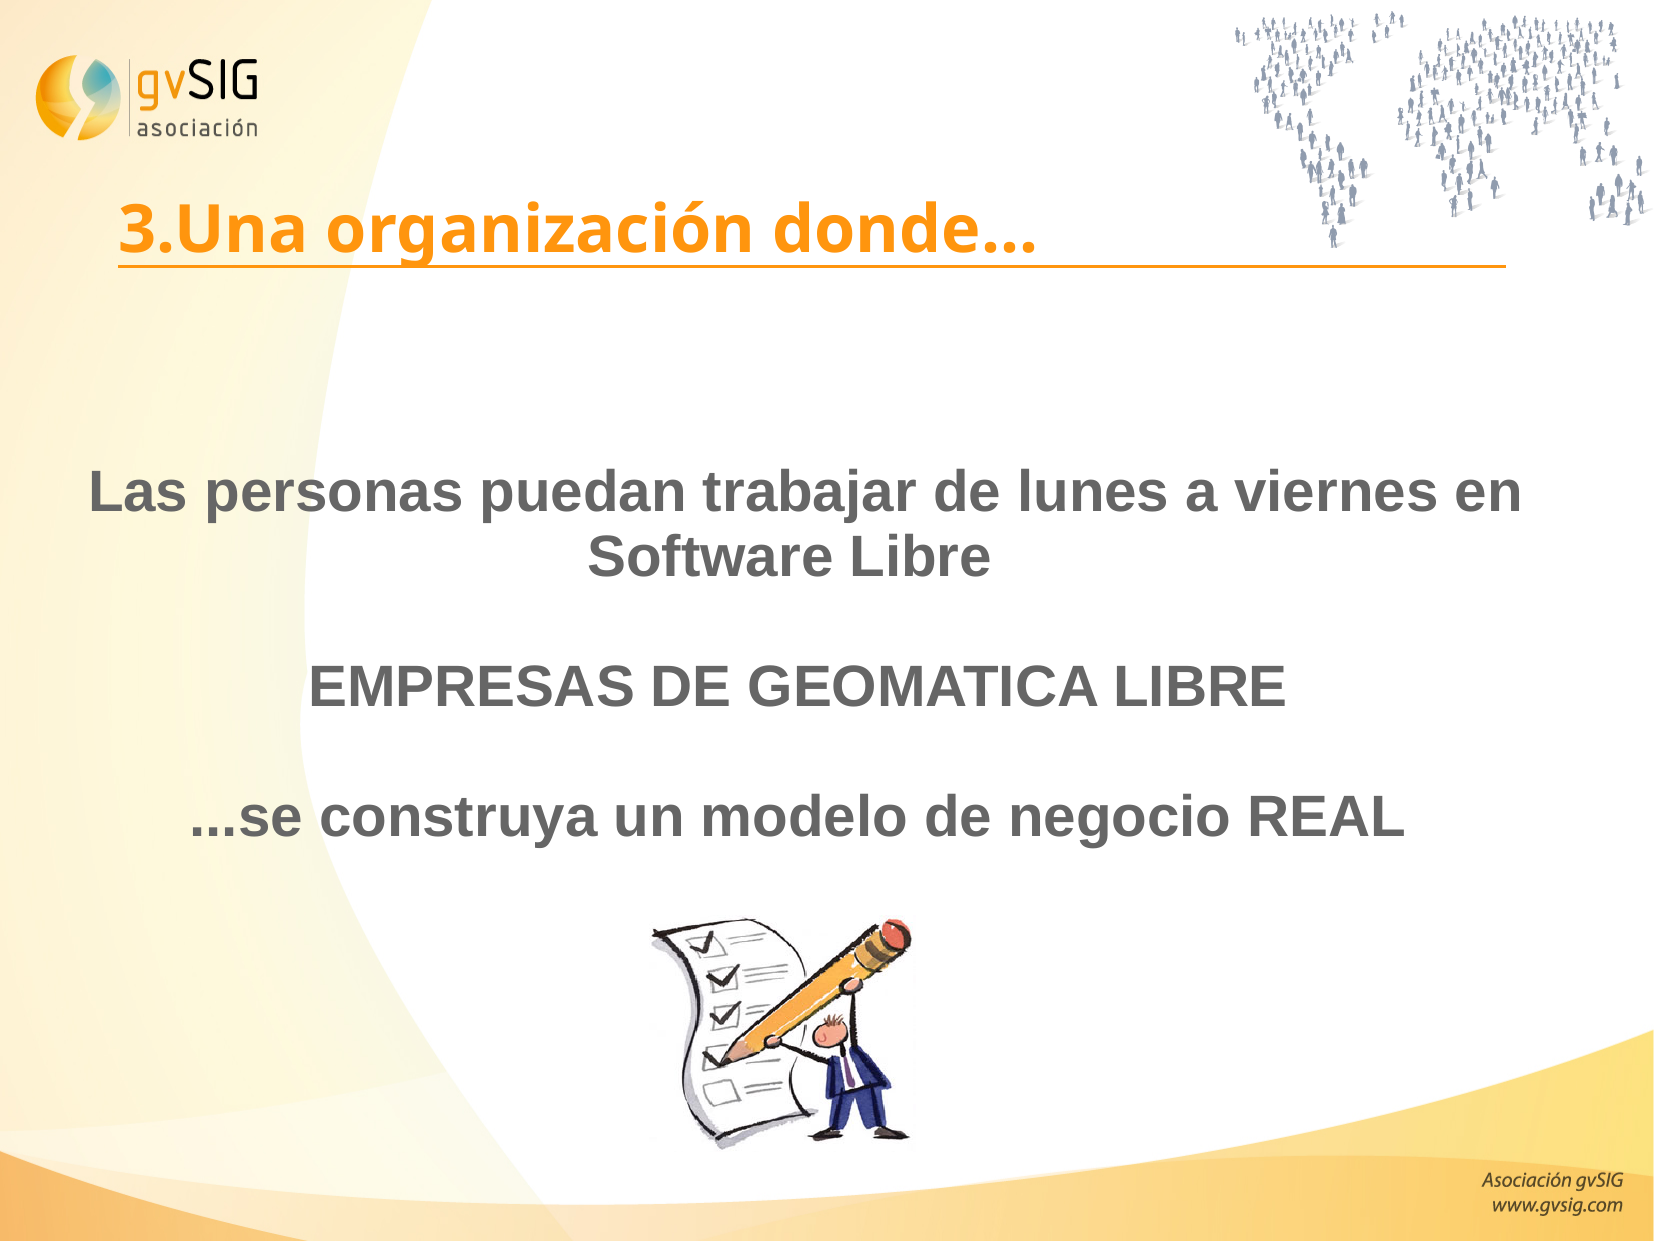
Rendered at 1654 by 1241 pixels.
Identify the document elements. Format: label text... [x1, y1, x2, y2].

picture [0, 0, 1654, 1241]
title 3.Una organización donde... [118, 177, 1607, 276]
text_box Las personas puedan trabajar de lunes a viernes en Software Libre EMPRESAS DE GEOMATICA LIBRE ...se construya un modelo de negocio REAL [0, 386, 1597, 857]
